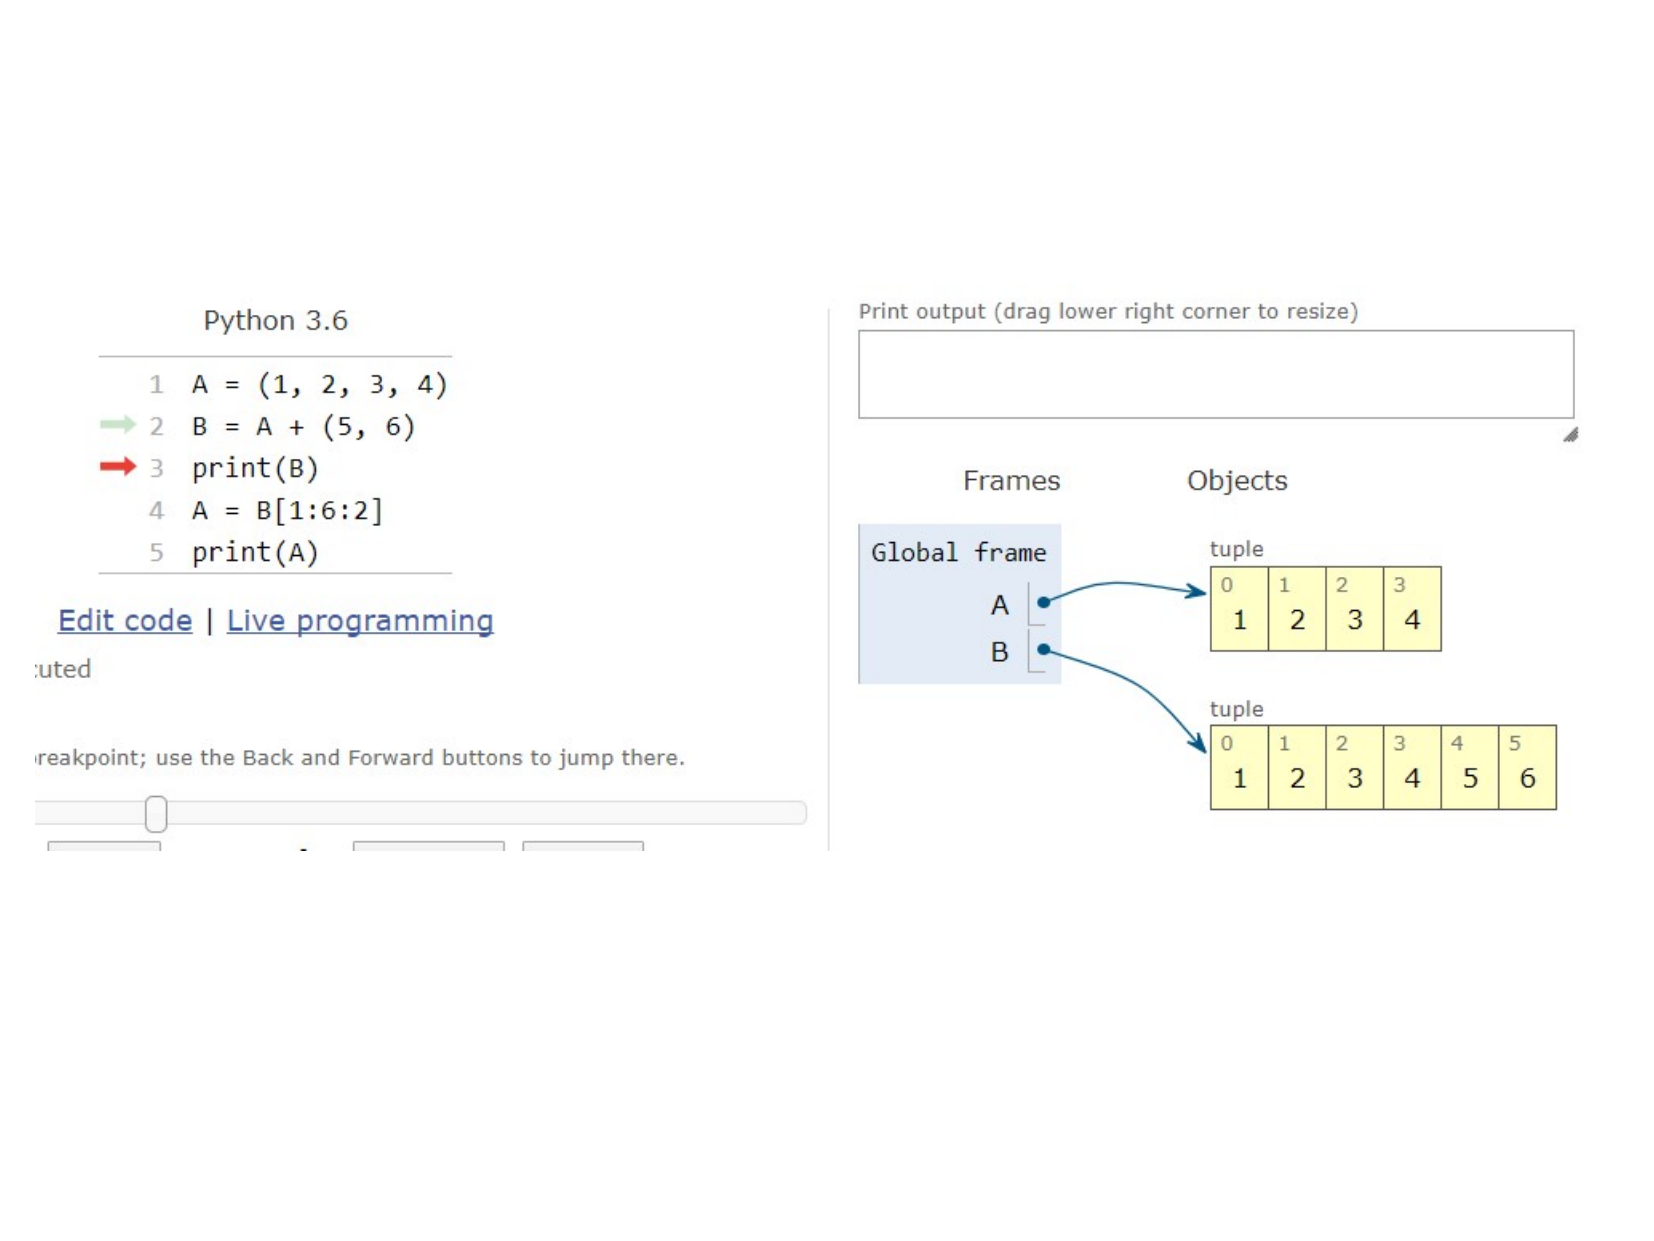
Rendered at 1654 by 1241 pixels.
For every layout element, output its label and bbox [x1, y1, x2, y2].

picture [35, 259, 1607, 851]
